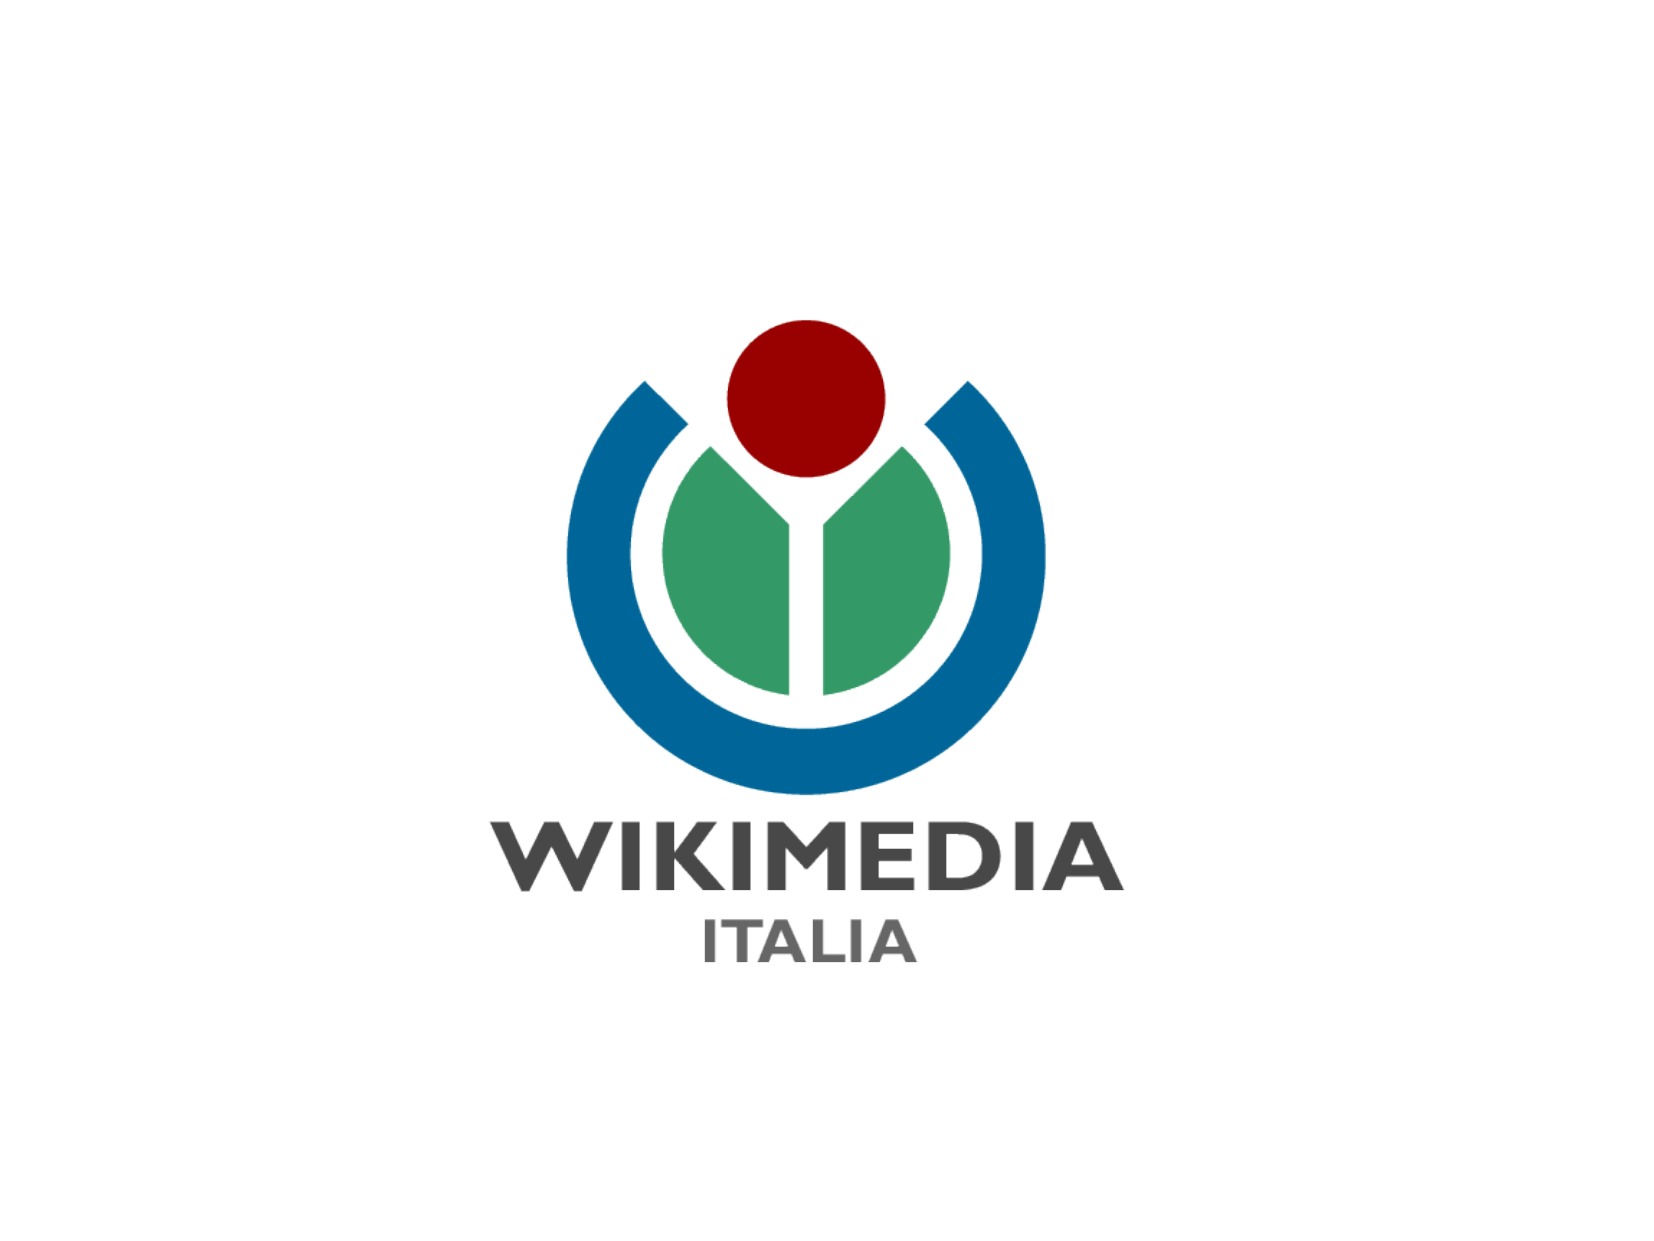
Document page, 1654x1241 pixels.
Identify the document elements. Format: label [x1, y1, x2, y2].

picture [450, 290, 1170, 1010]
